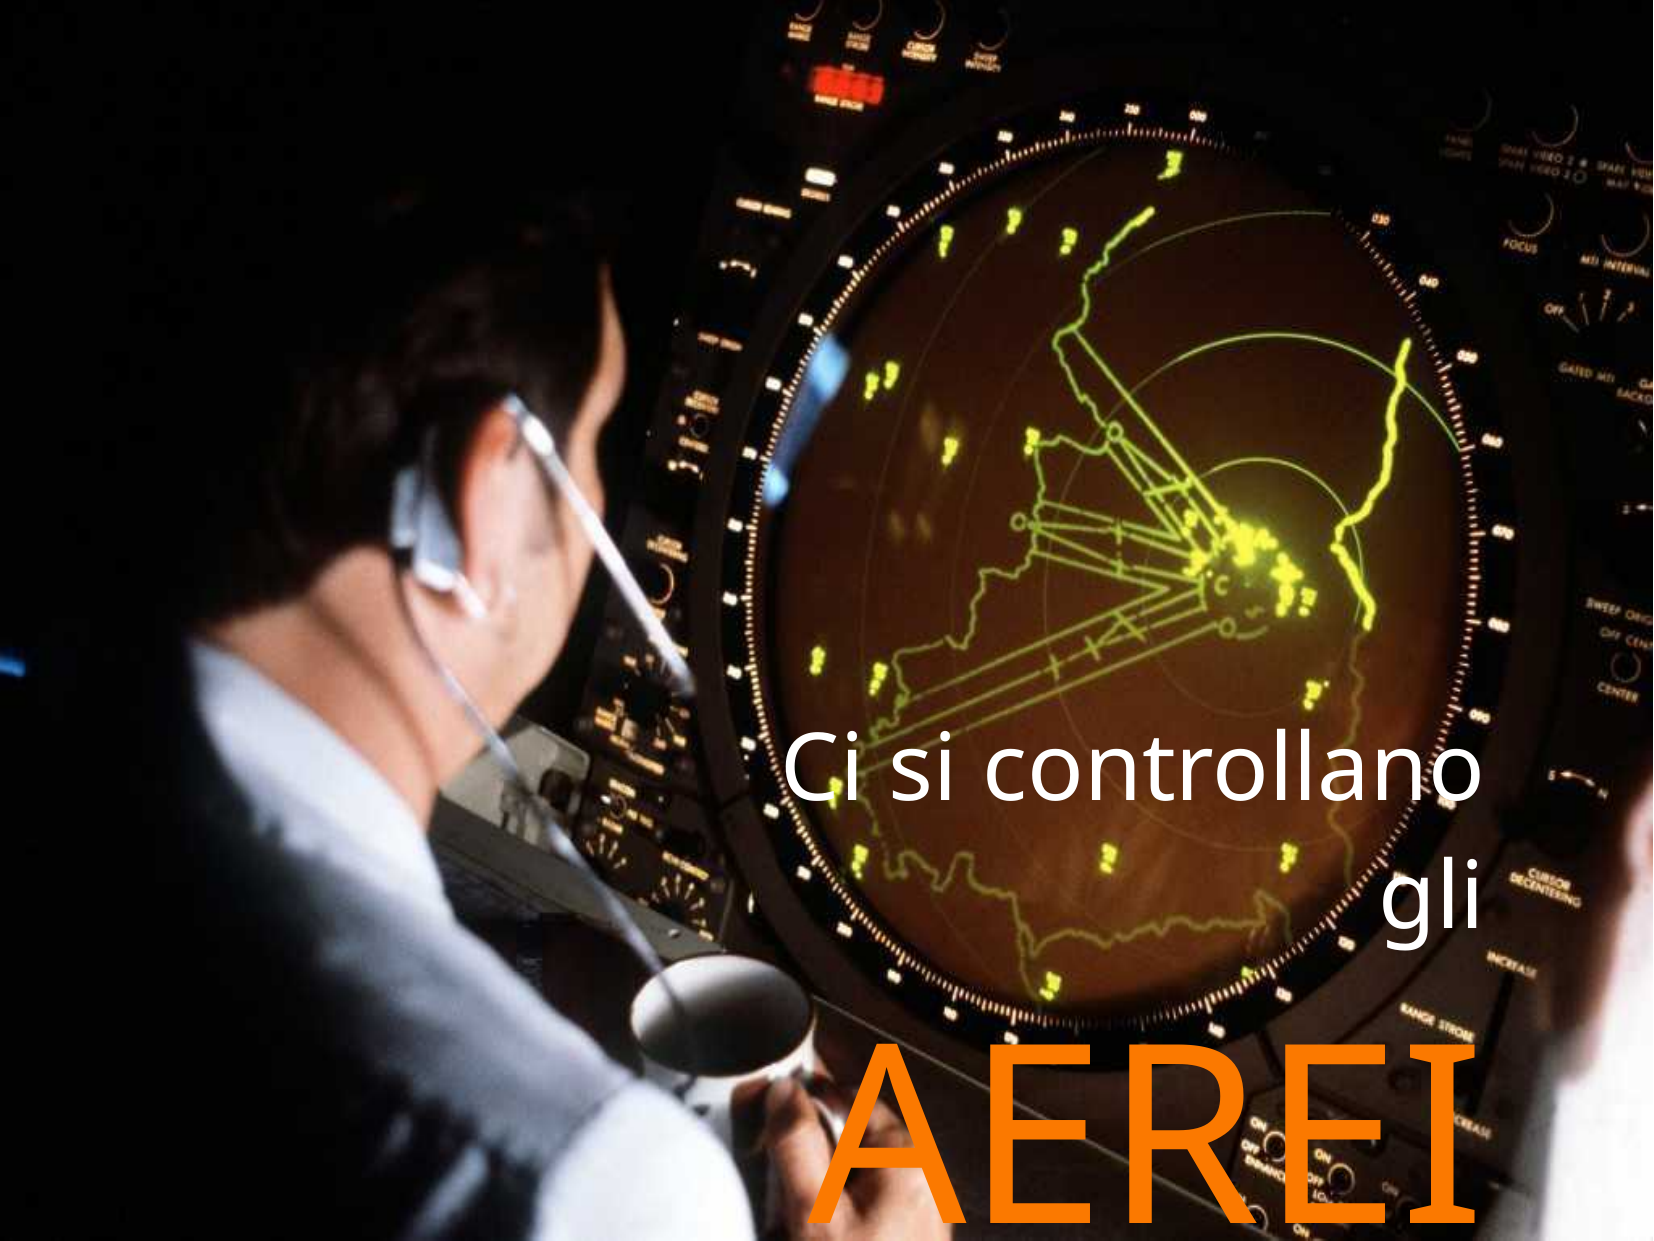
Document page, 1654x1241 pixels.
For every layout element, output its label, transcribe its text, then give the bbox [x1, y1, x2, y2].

picture [0, 0, 1653, 1241]
text_box Ci si controllano gli AEREI [750, 692, 1501, 703]
